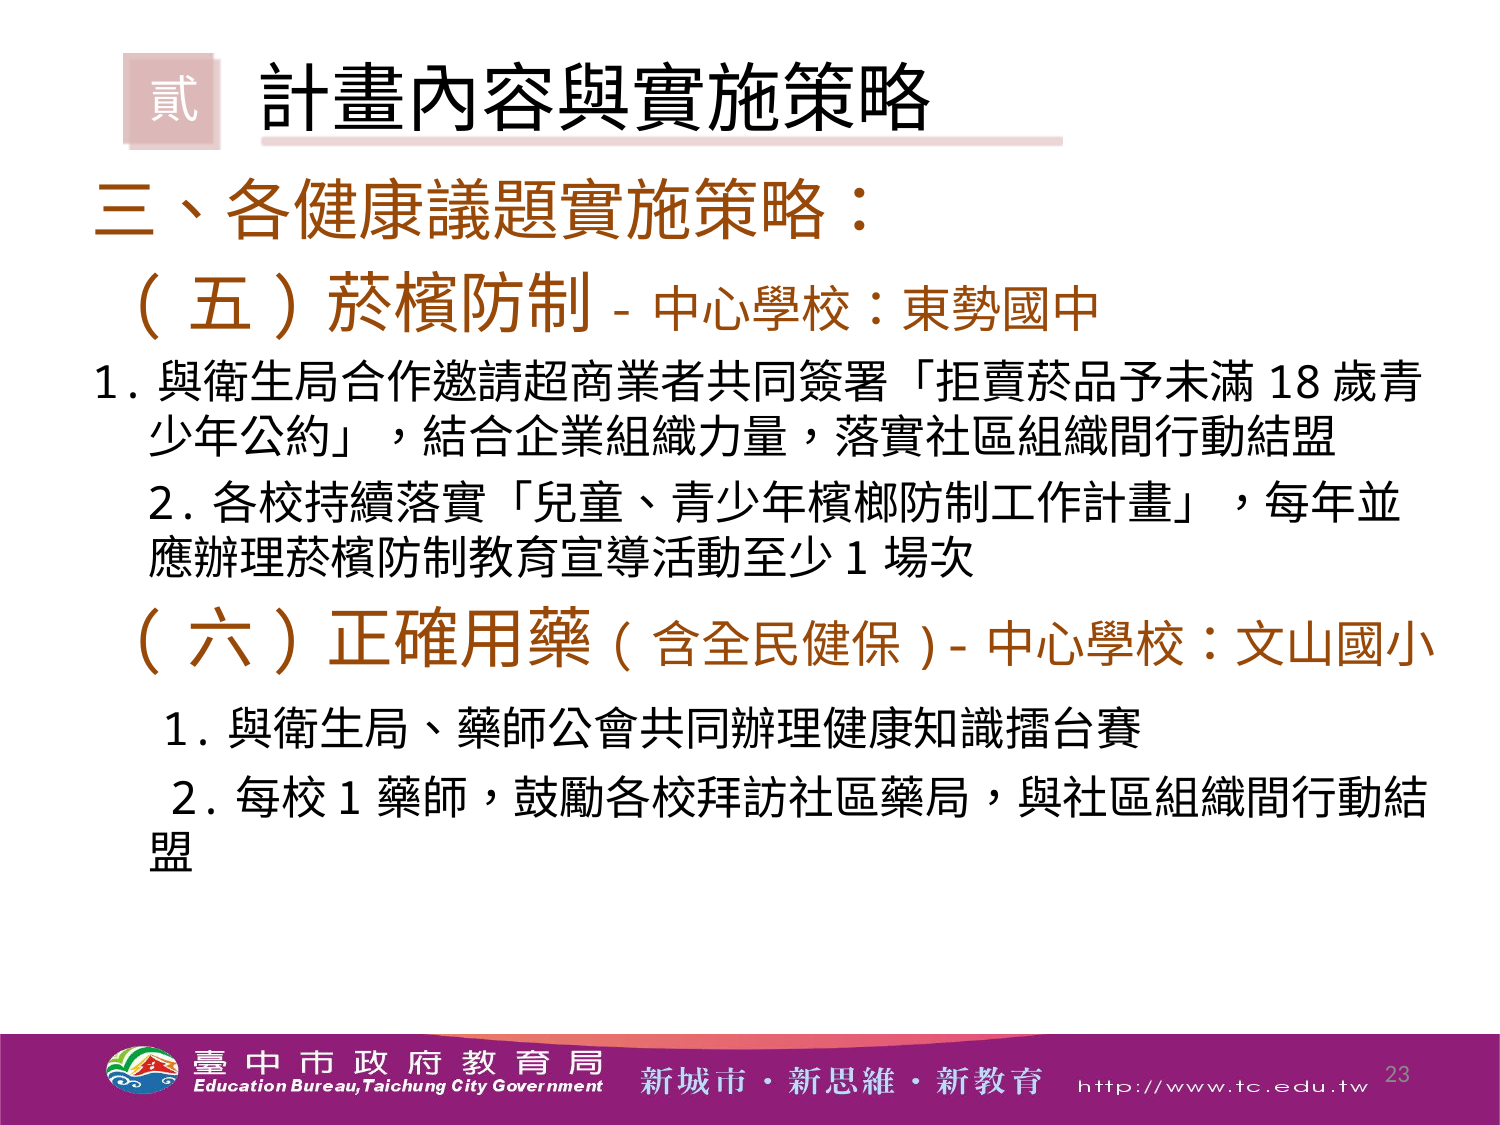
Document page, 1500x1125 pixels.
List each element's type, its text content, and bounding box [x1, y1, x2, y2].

text_box 貳一 [134, 60, 199, 196]
list 三、各健康議題實施策略： (五)菸檳防制-中心學校：東勢國中 1.與衛生局合作邀請超商業者共同簽署「拒賣菸品予未滿18歲青少年公約」，結合企業組織力量，落實社區組織間行動結盟 2.各校持續落實「兒童、青少年檳榔防制工作計畫」，每年並應辦理菸檳防制教育宣導活動至少1場次 (六)正確用藥(含全民健保)-中心學校：文山國小 1.與衛生局、藥師公會共同辦理健康知識擂台賽 2.每校1藥師，鼓勵各校拜訪社區藥局，與社區組織間行動結盟 [76, 160, 1459, 1024]
text_box <number> [1074, 1042, 1426, 1103]
text_box 計畫內容與實施策略 [242, 42, 1377, 149]
picture [123, 53, 1063, 150]
picture [0, 1034, 1500, 1125]
